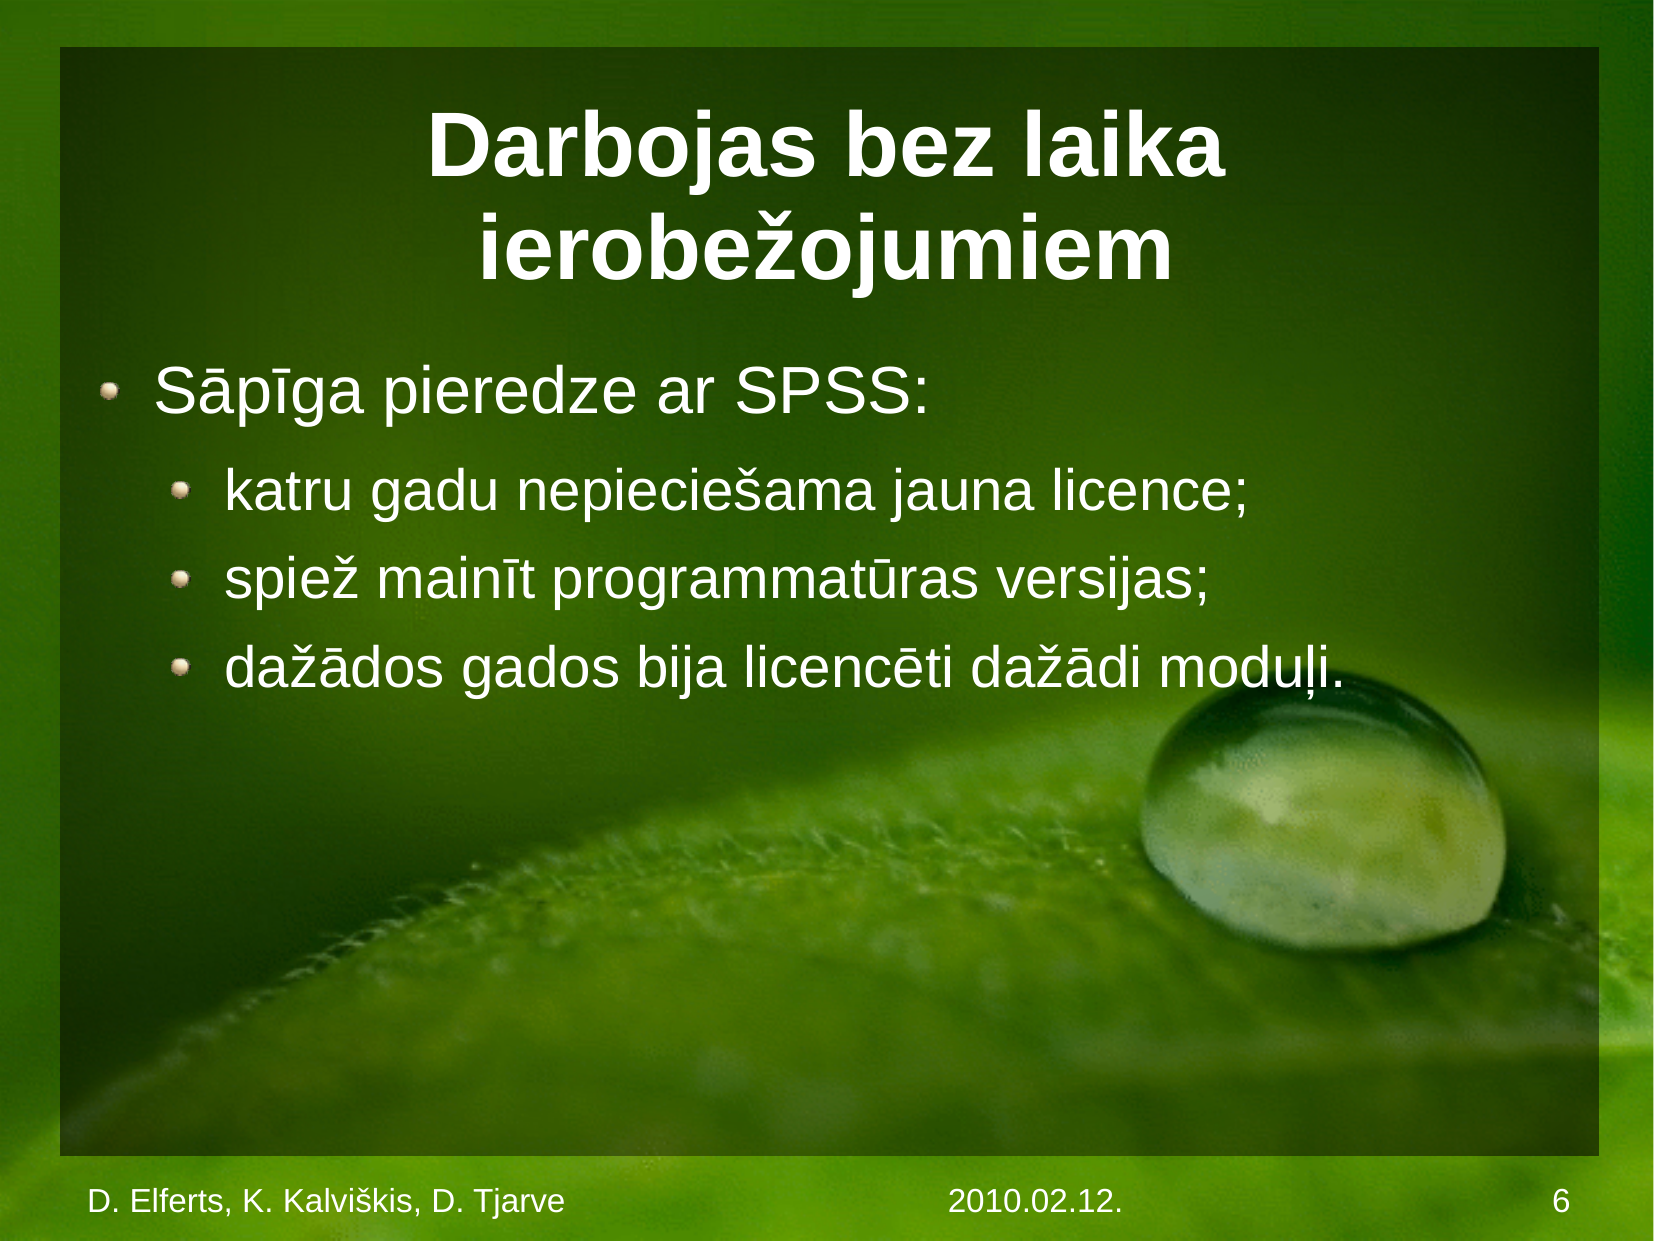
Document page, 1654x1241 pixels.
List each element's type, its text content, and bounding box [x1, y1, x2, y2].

list Sāpīga pieredze ar SPSS: katru gadu nepieciešama jauna licence; spiež mainīt programmatūras versijas; dažādos gados bija licencēti dažādi moduļi. [82, 353, 1571, 1109]
picture [0, 0, 1654, 1241]
title Darbojas bez laika ierobežojumiem [82, 73, 1571, 320]
